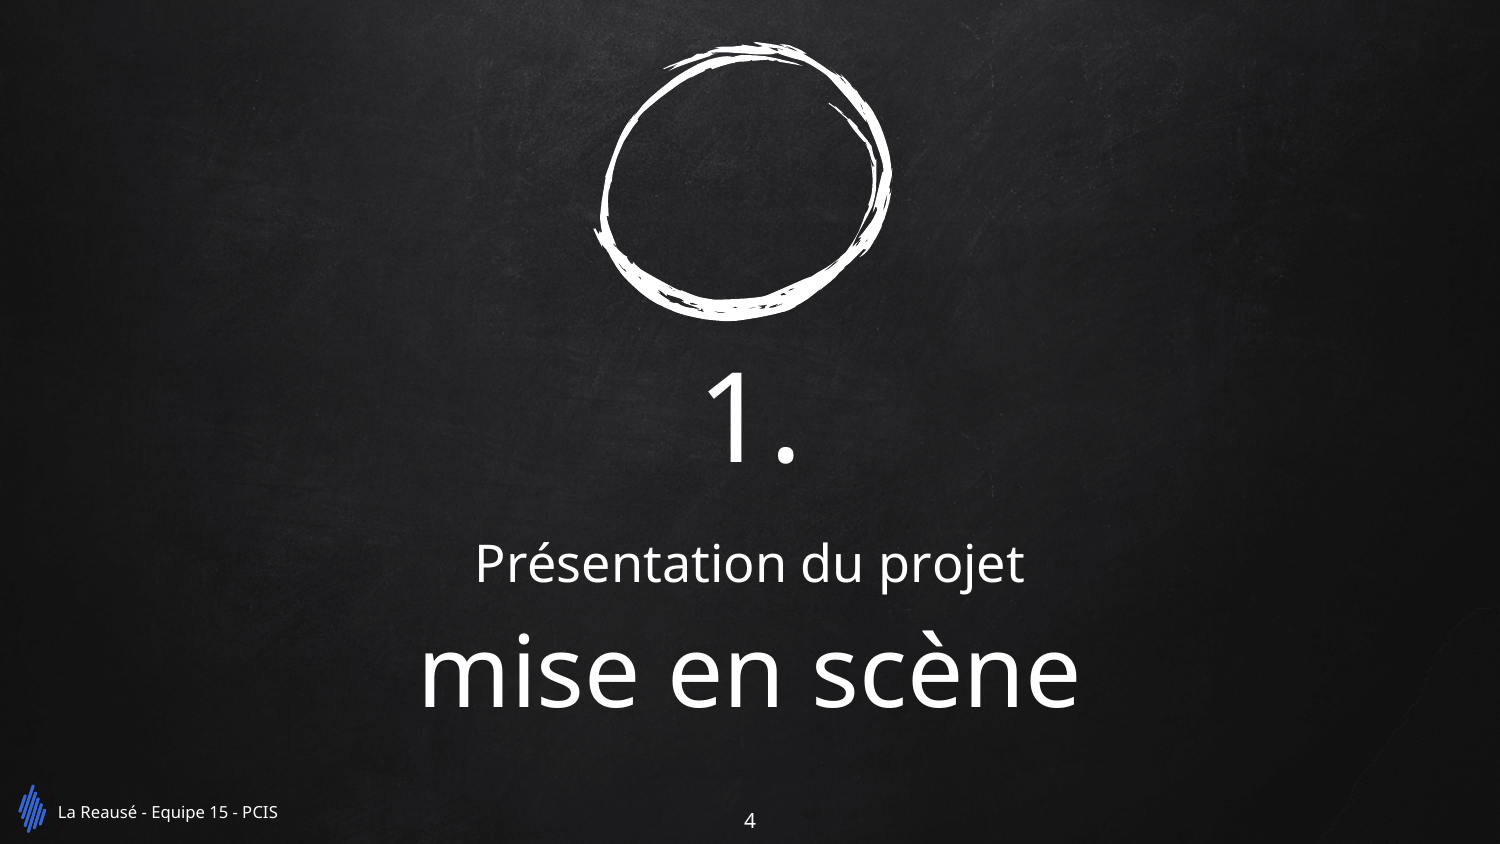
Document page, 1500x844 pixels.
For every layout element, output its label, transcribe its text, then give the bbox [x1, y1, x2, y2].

subtitle Présentation du projet [112, 515, 1388, 645]
text_box La Reausé - Equipe 15 - PCIS [42, 786, 300, 837]
text_box ‹#› [705, 792, 796, 844]
picture [18, 782, 47, 834]
title 1. mise en scène [112, 322, 1388, 513]
text_box [593, 41, 893, 322]
